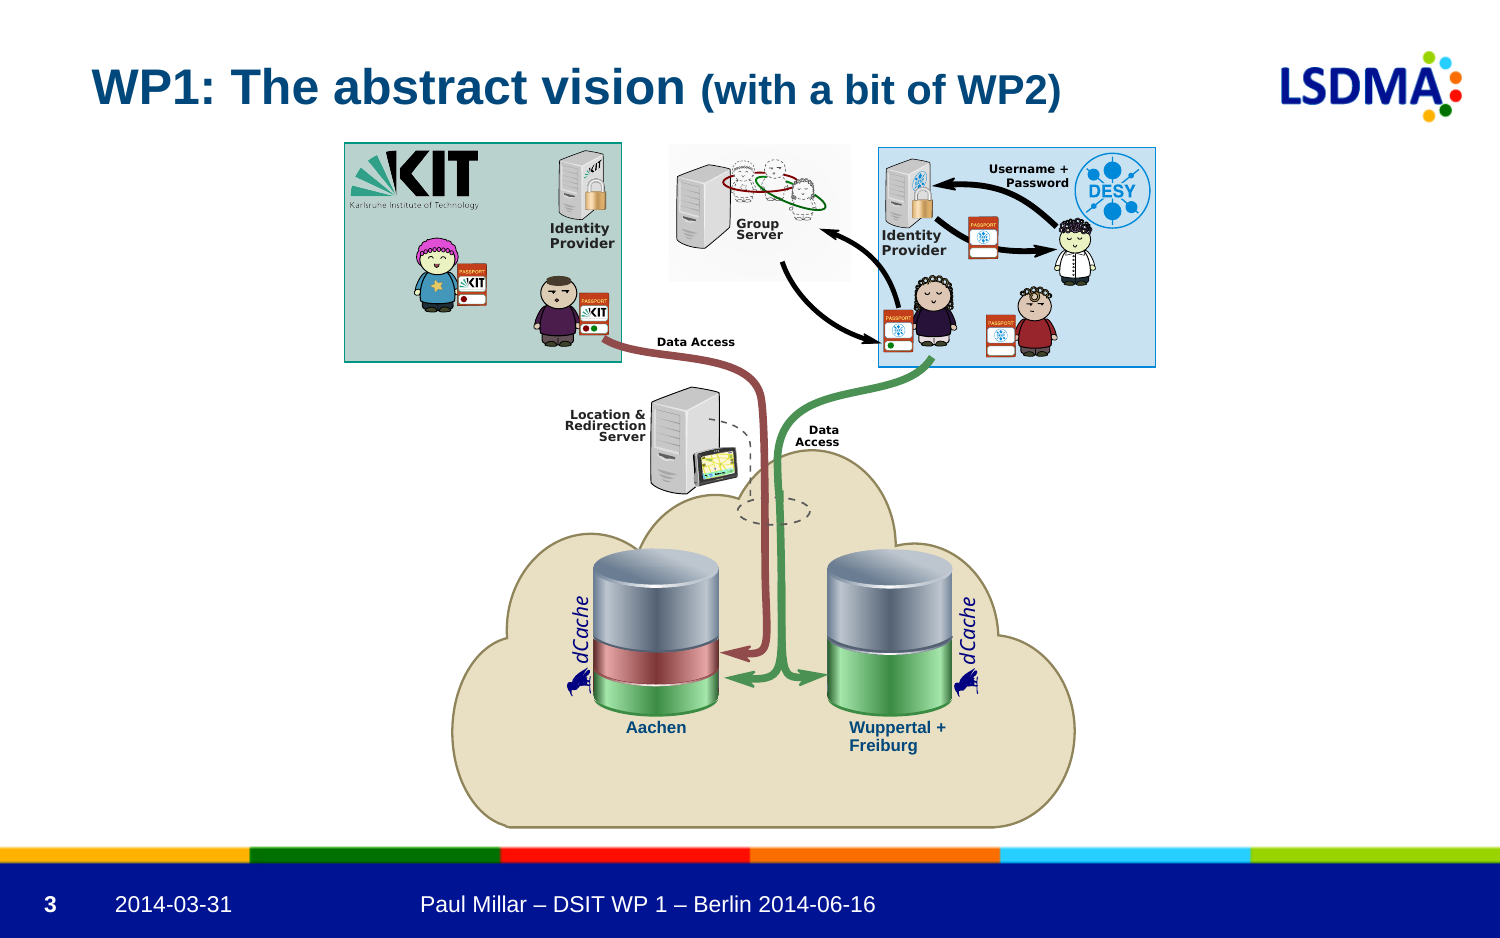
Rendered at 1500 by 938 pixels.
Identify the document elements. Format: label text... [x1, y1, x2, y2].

title WP1: The abstract vision (with a bit of WP2) [76, 45, 1247, 123]
picture [0, 0, 1500, 938]
